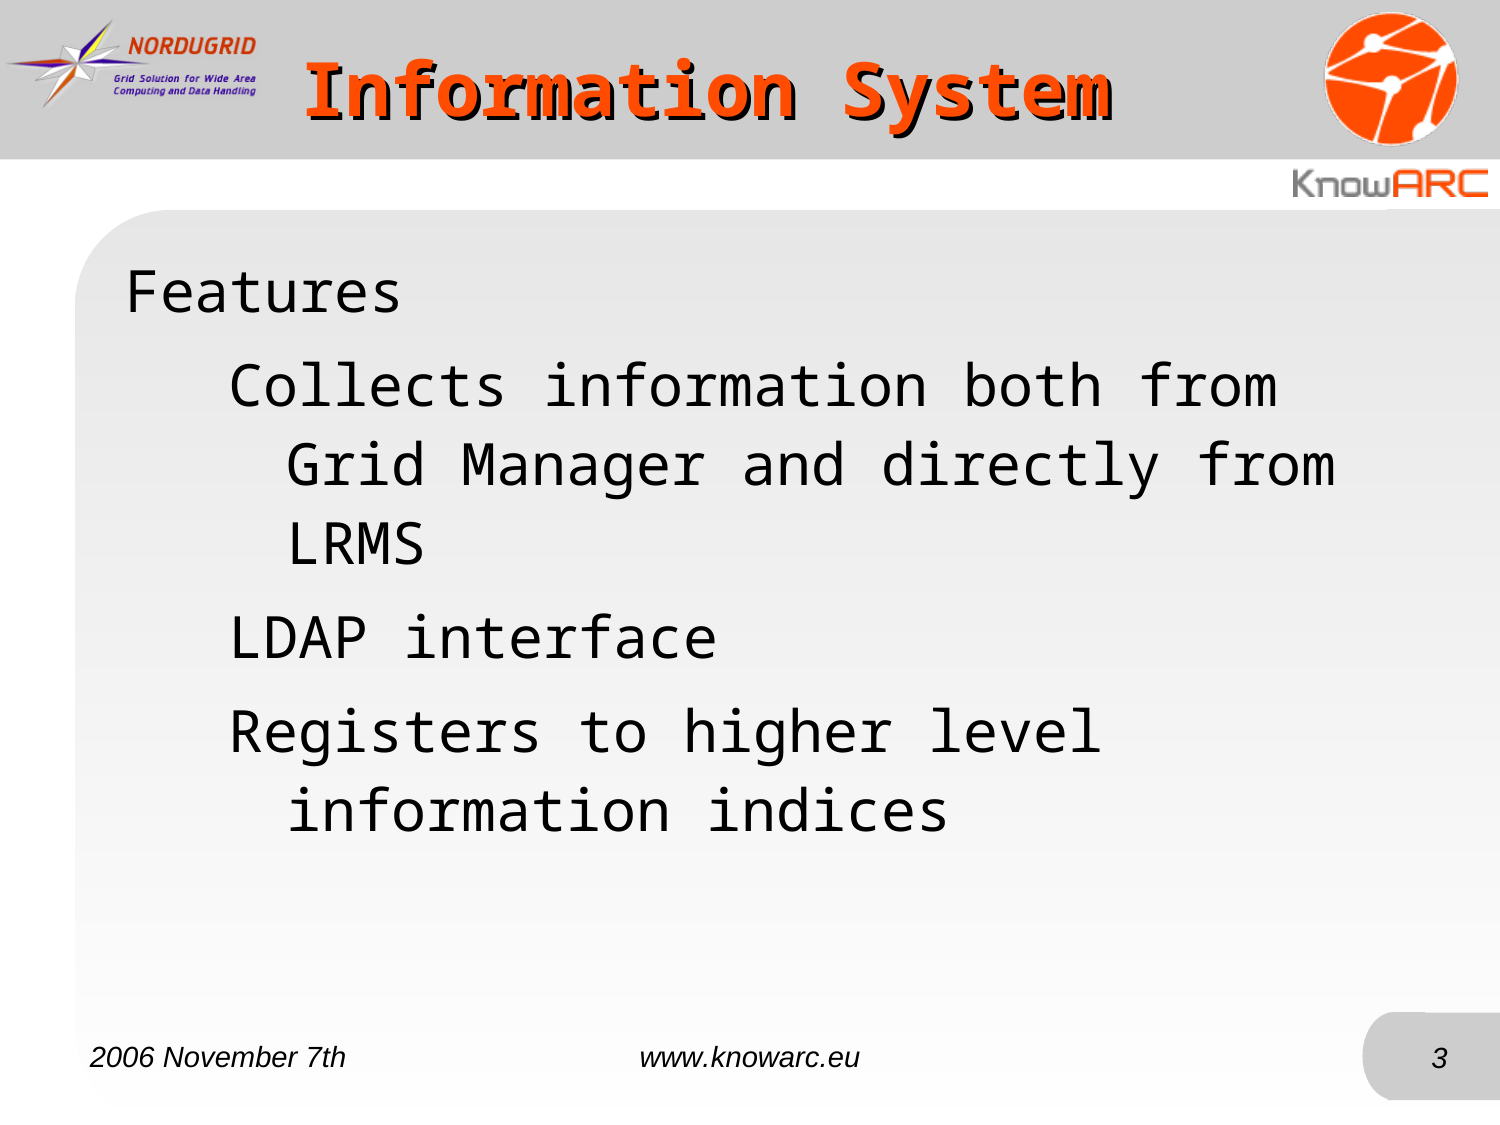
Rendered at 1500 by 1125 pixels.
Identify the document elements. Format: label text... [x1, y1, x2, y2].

list Features Collects information both from Grid Manager and directly from LRMS LDAP interface Registers to higher level information indices [124, 249, 1425, 756]
title Information System [300, 25, 1238, 151]
picture [2, 14, 263, 113]
picture [1293, 12, 1488, 197]
